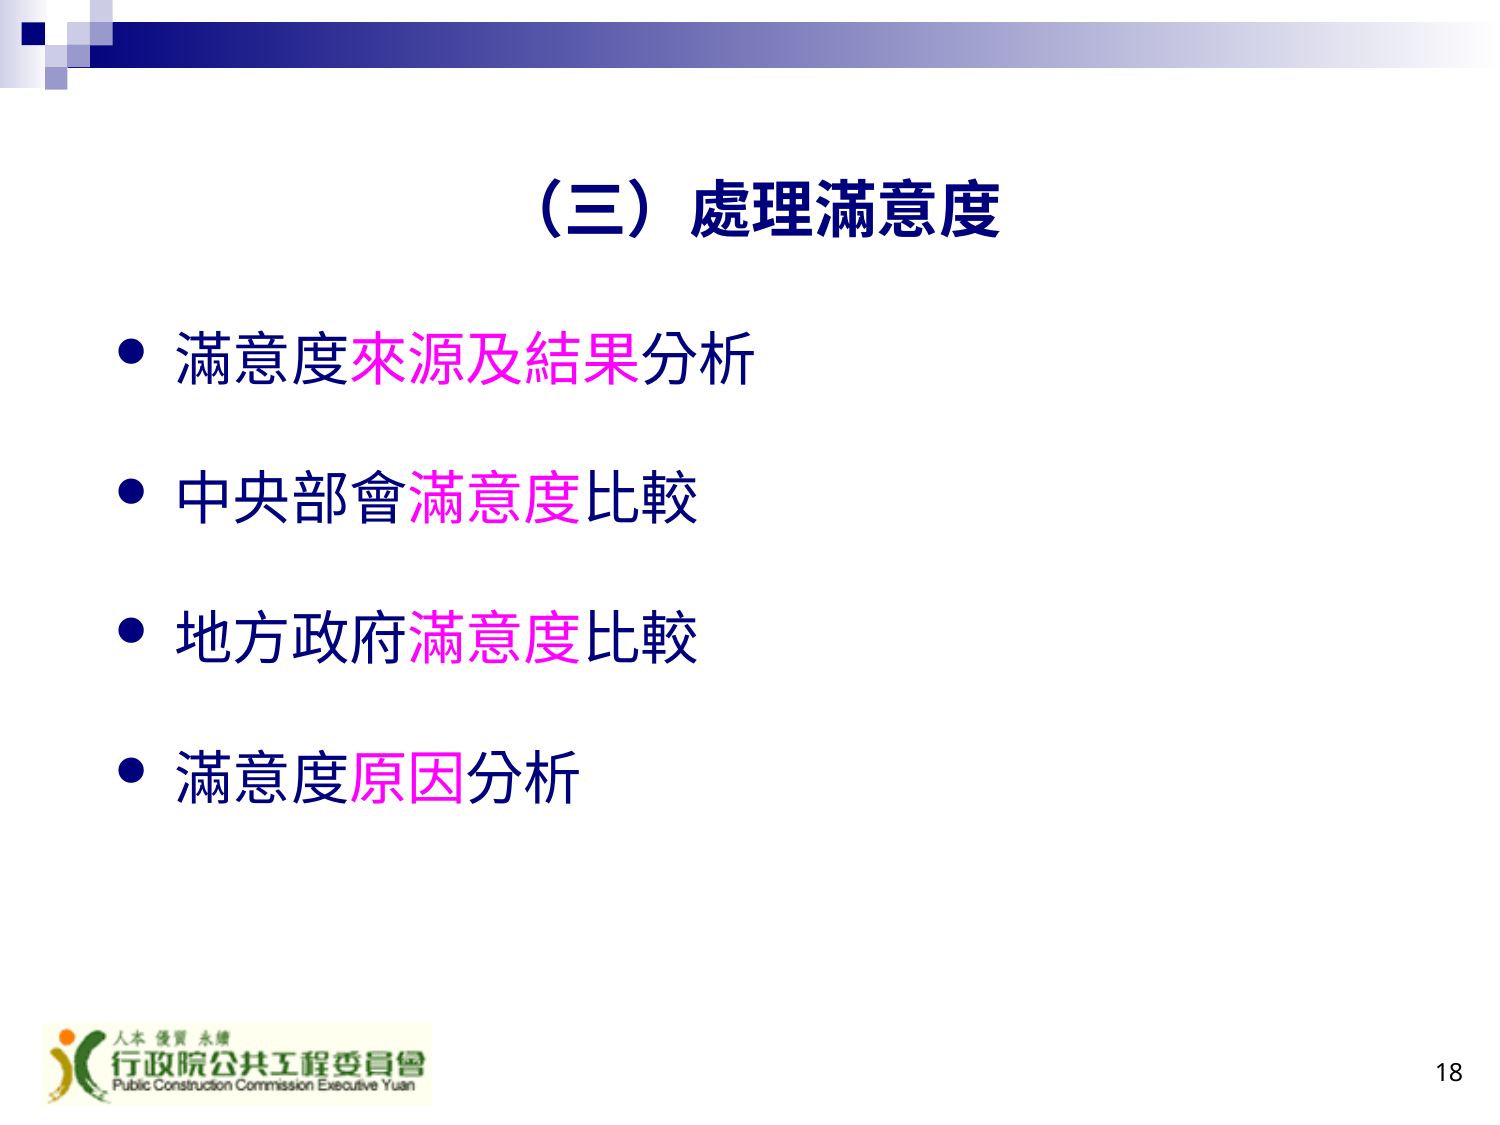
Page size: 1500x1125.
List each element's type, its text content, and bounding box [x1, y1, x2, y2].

title （三）處理滿意度 [137, 139, 1366, 276]
picture [41, 1023, 432, 1106]
text_box <編號> [1128, 1023, 1479, 1099]
text_box 滿意度來源及結果分析 中央部會滿意度比較 地方政府滿意度比較 滿意度原因分析 [100, 314, 1388, 844]
